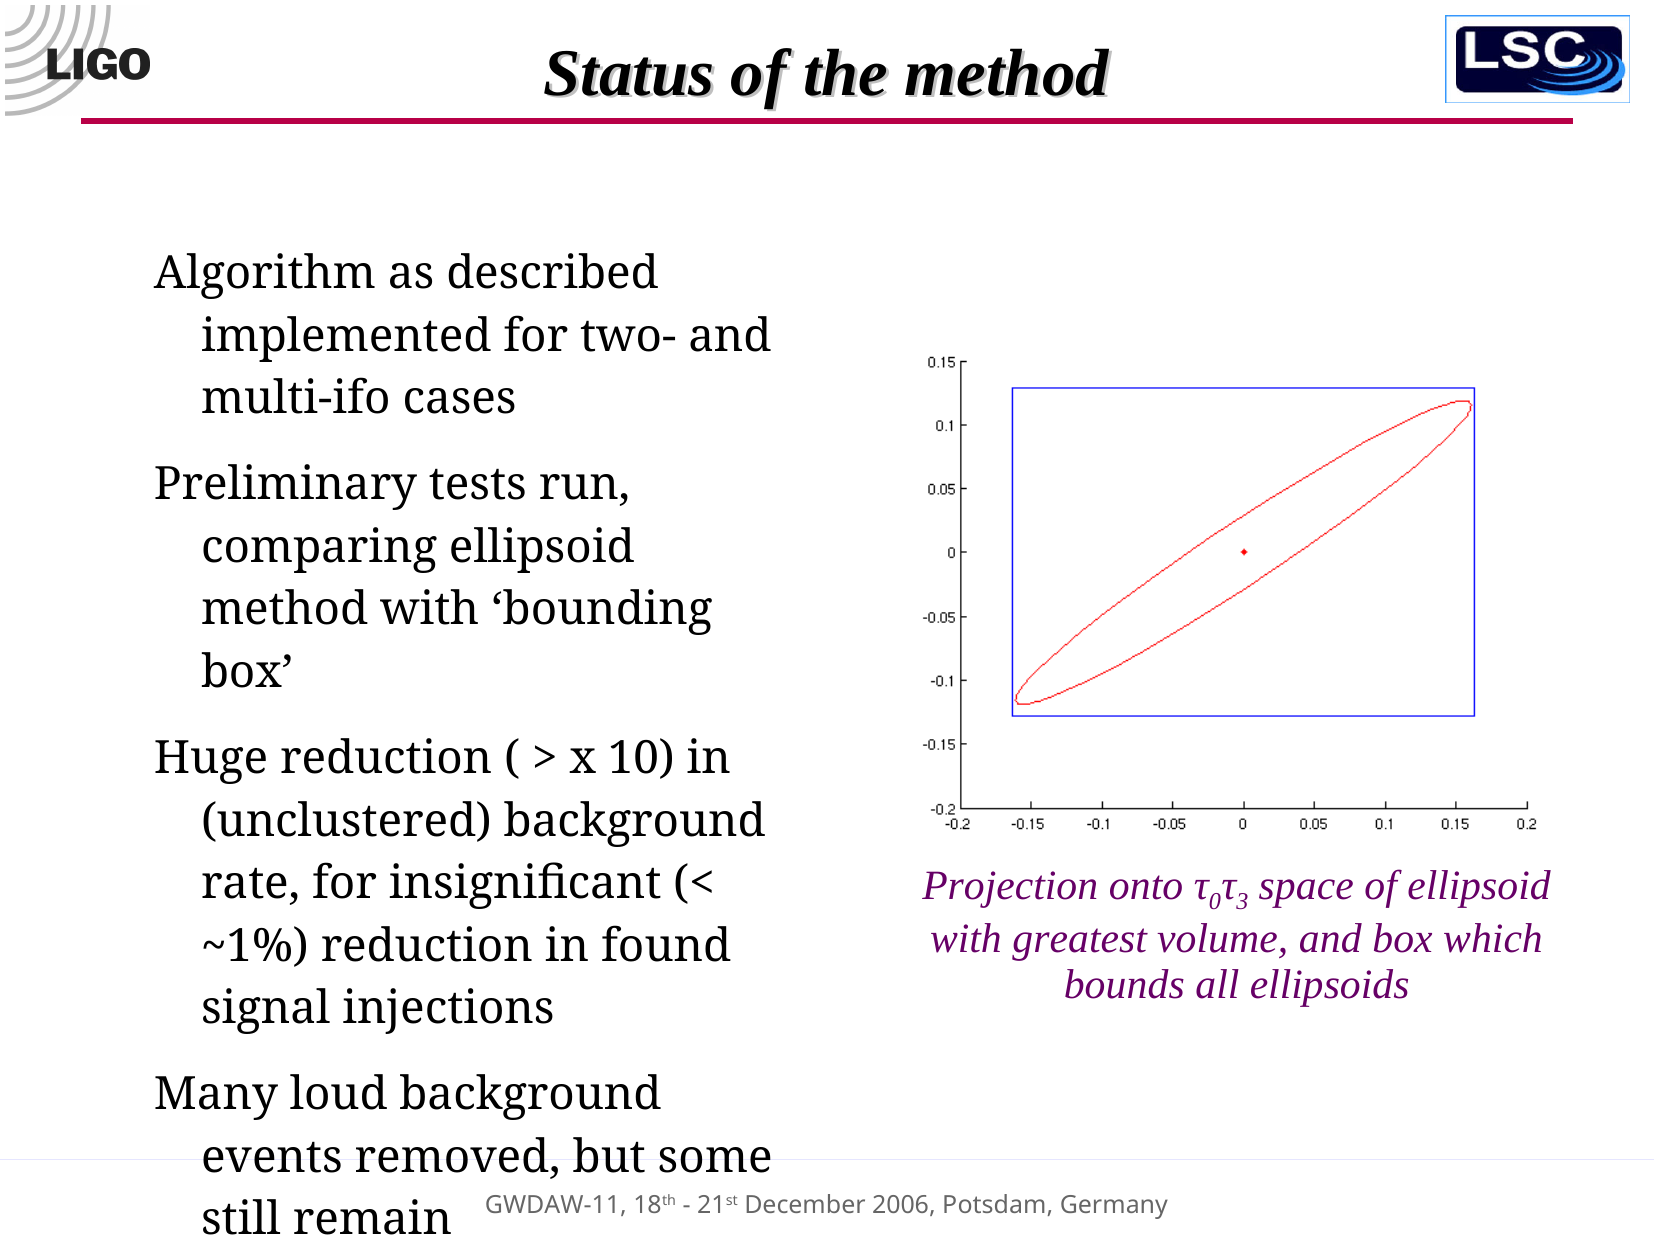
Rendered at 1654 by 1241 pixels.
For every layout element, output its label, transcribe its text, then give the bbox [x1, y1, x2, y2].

picture [865, 320, 1597, 869]
list Algorithm as described implemented for two- and multi-ifo cases Preliminary tests run, comparing ellipsoid method with ‘bounding box’ Huge reduction ( > x 10) in (unclustered) background rate, for insignificant (< ~1%) reduction in found signal injections Many loud background events removed, but some still remain [44, 231, 815, 1092]
text_box Projection onto τ0τ3 space of ellipsoid with greatest volume, and box which bounds all ellipsoids [904, 854, 1569, 1016]
title Status of the method [82, 6, 1571, 139]
picture [1571, 15, 1630, 103]
